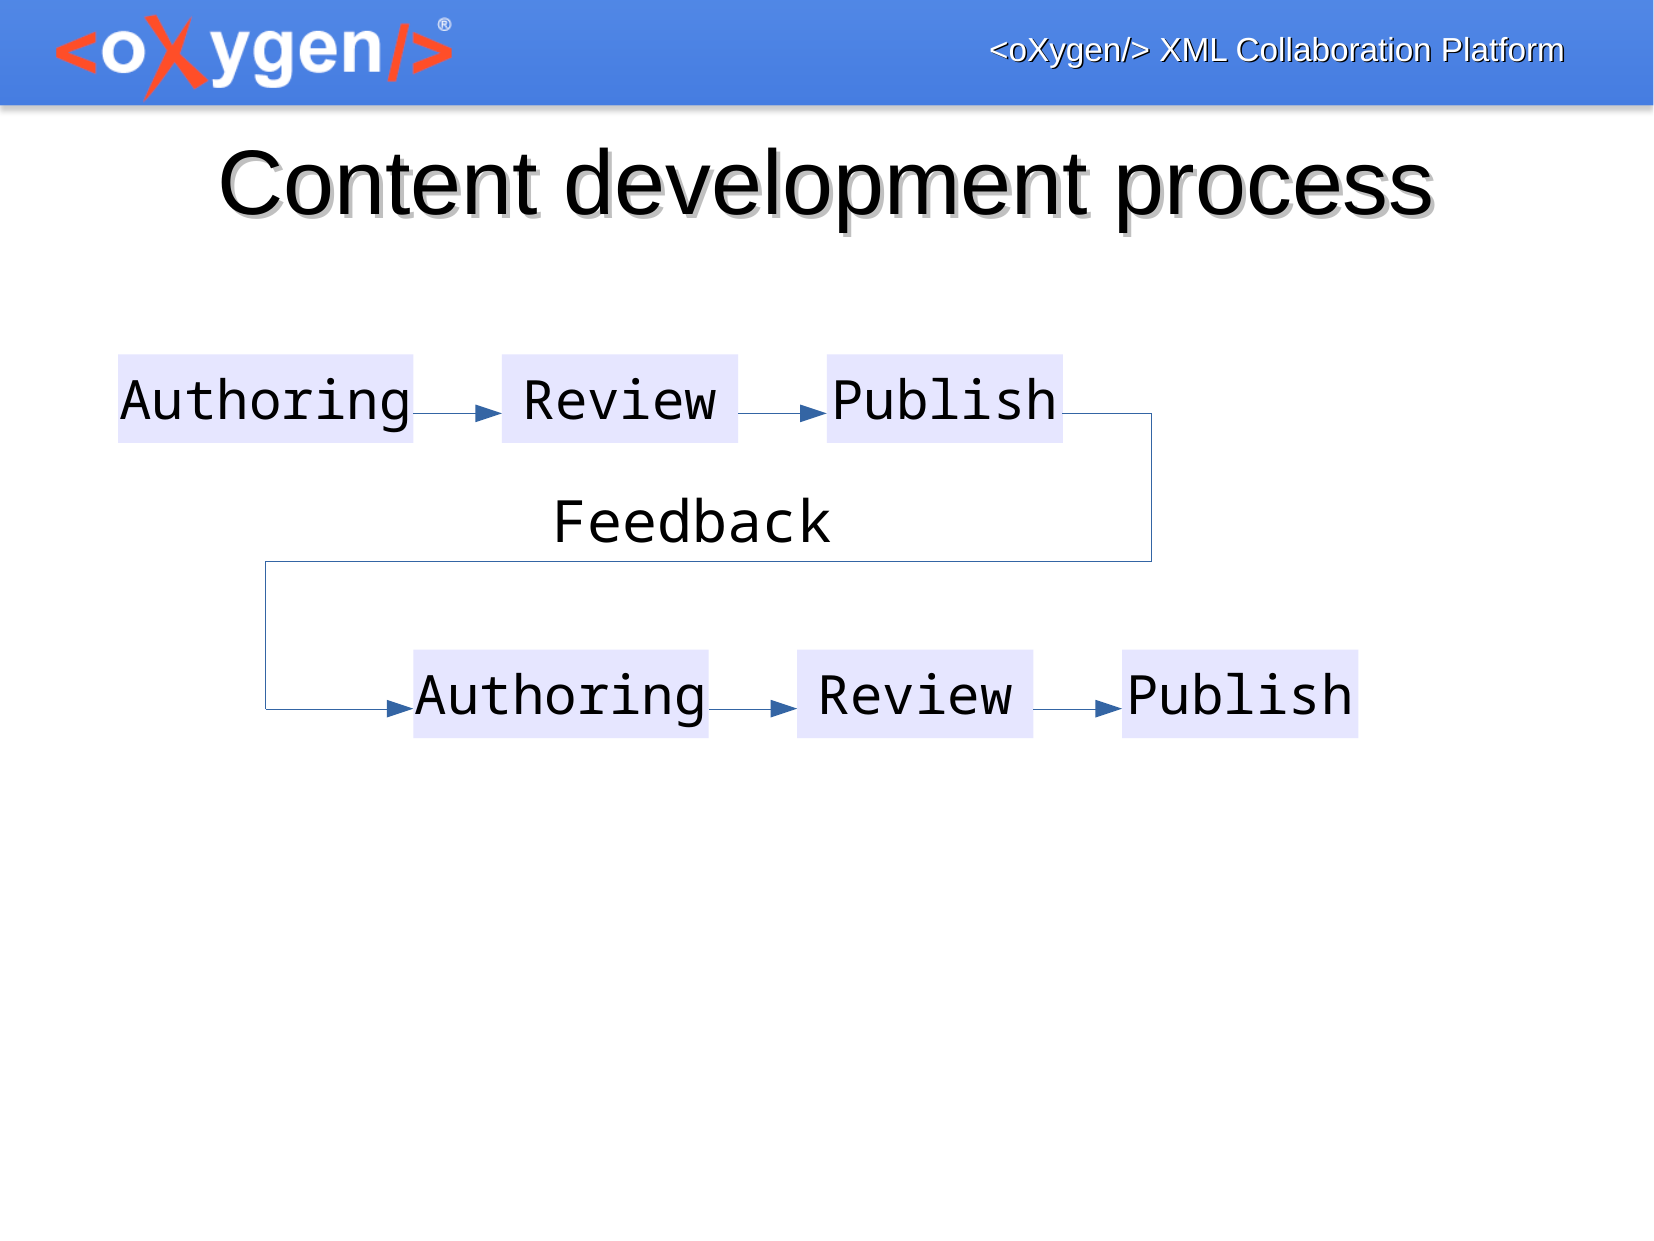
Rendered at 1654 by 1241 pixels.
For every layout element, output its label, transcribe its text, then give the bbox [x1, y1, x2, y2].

text_box Publish [826, 354, 1063, 443]
text_box Review [797, 649, 1034, 739]
picture [0, 0, 1654, 119]
text_box Review [501, 354, 739, 443]
text_box Authoring [413, 649, 709, 739]
text_box Authoring [118, 354, 414, 443]
title Content development process [82, 78, 1571, 287]
text_box Feedback [537, 472, 858, 569]
text_box Publish [1122, 649, 1359, 739]
